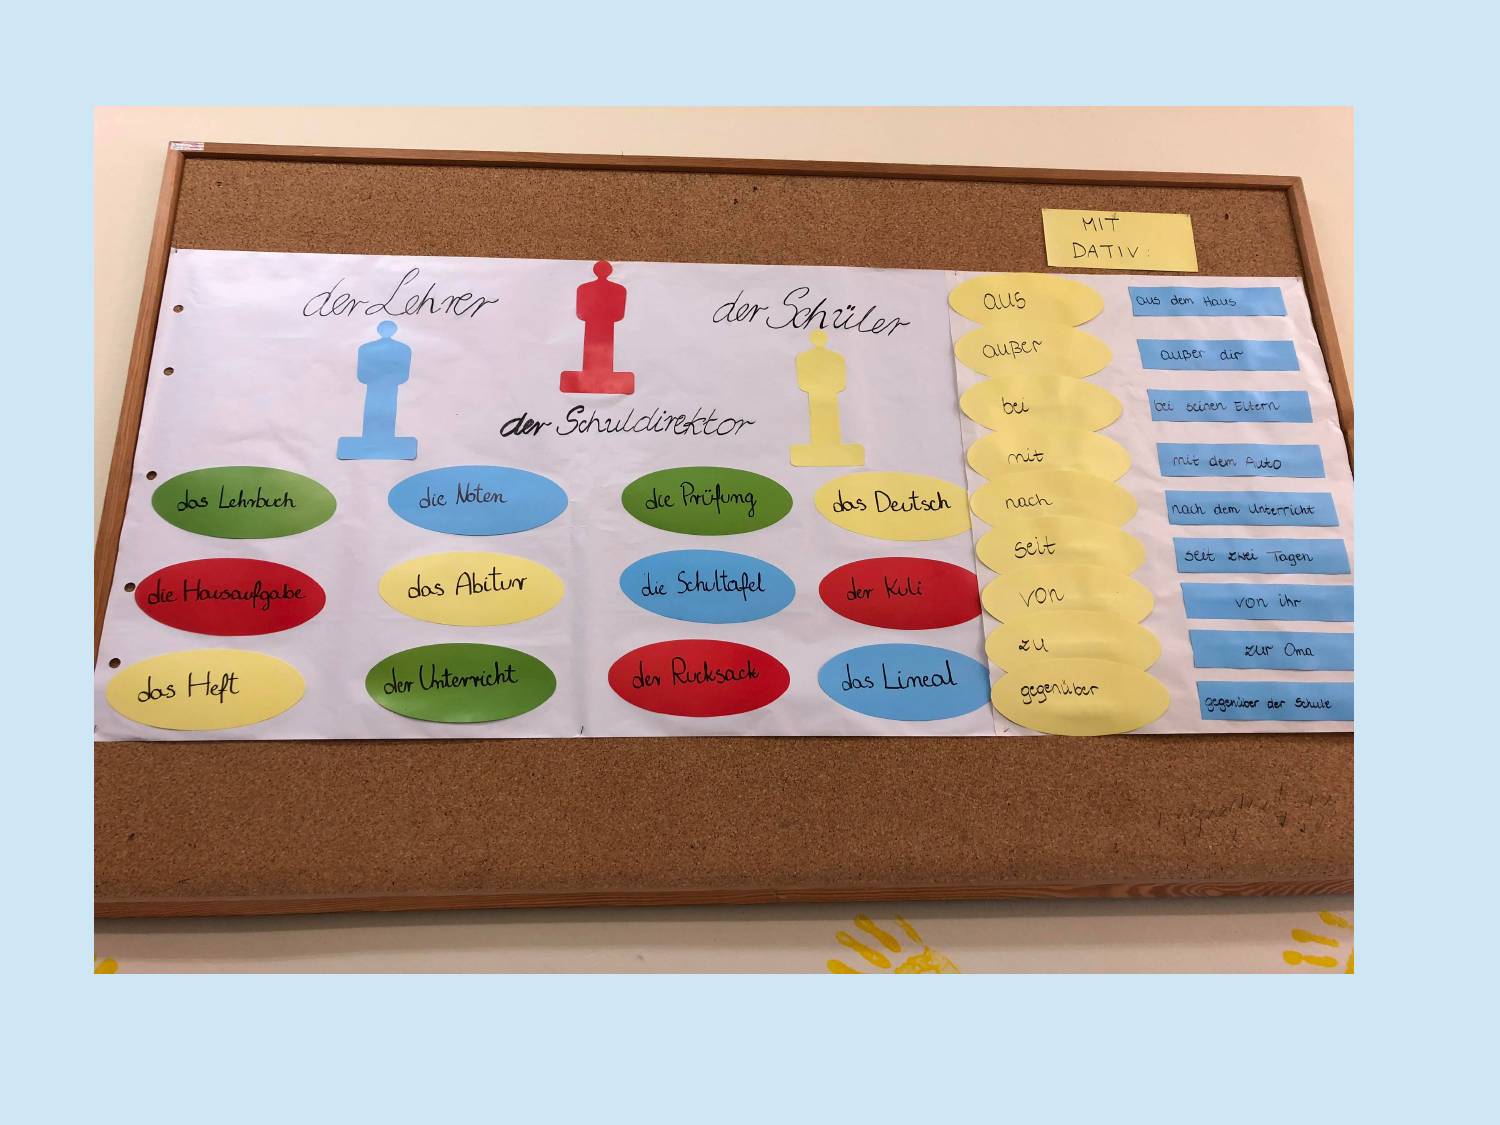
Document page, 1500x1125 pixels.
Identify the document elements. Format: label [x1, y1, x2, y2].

picture [94, 106, 1354, 974]
